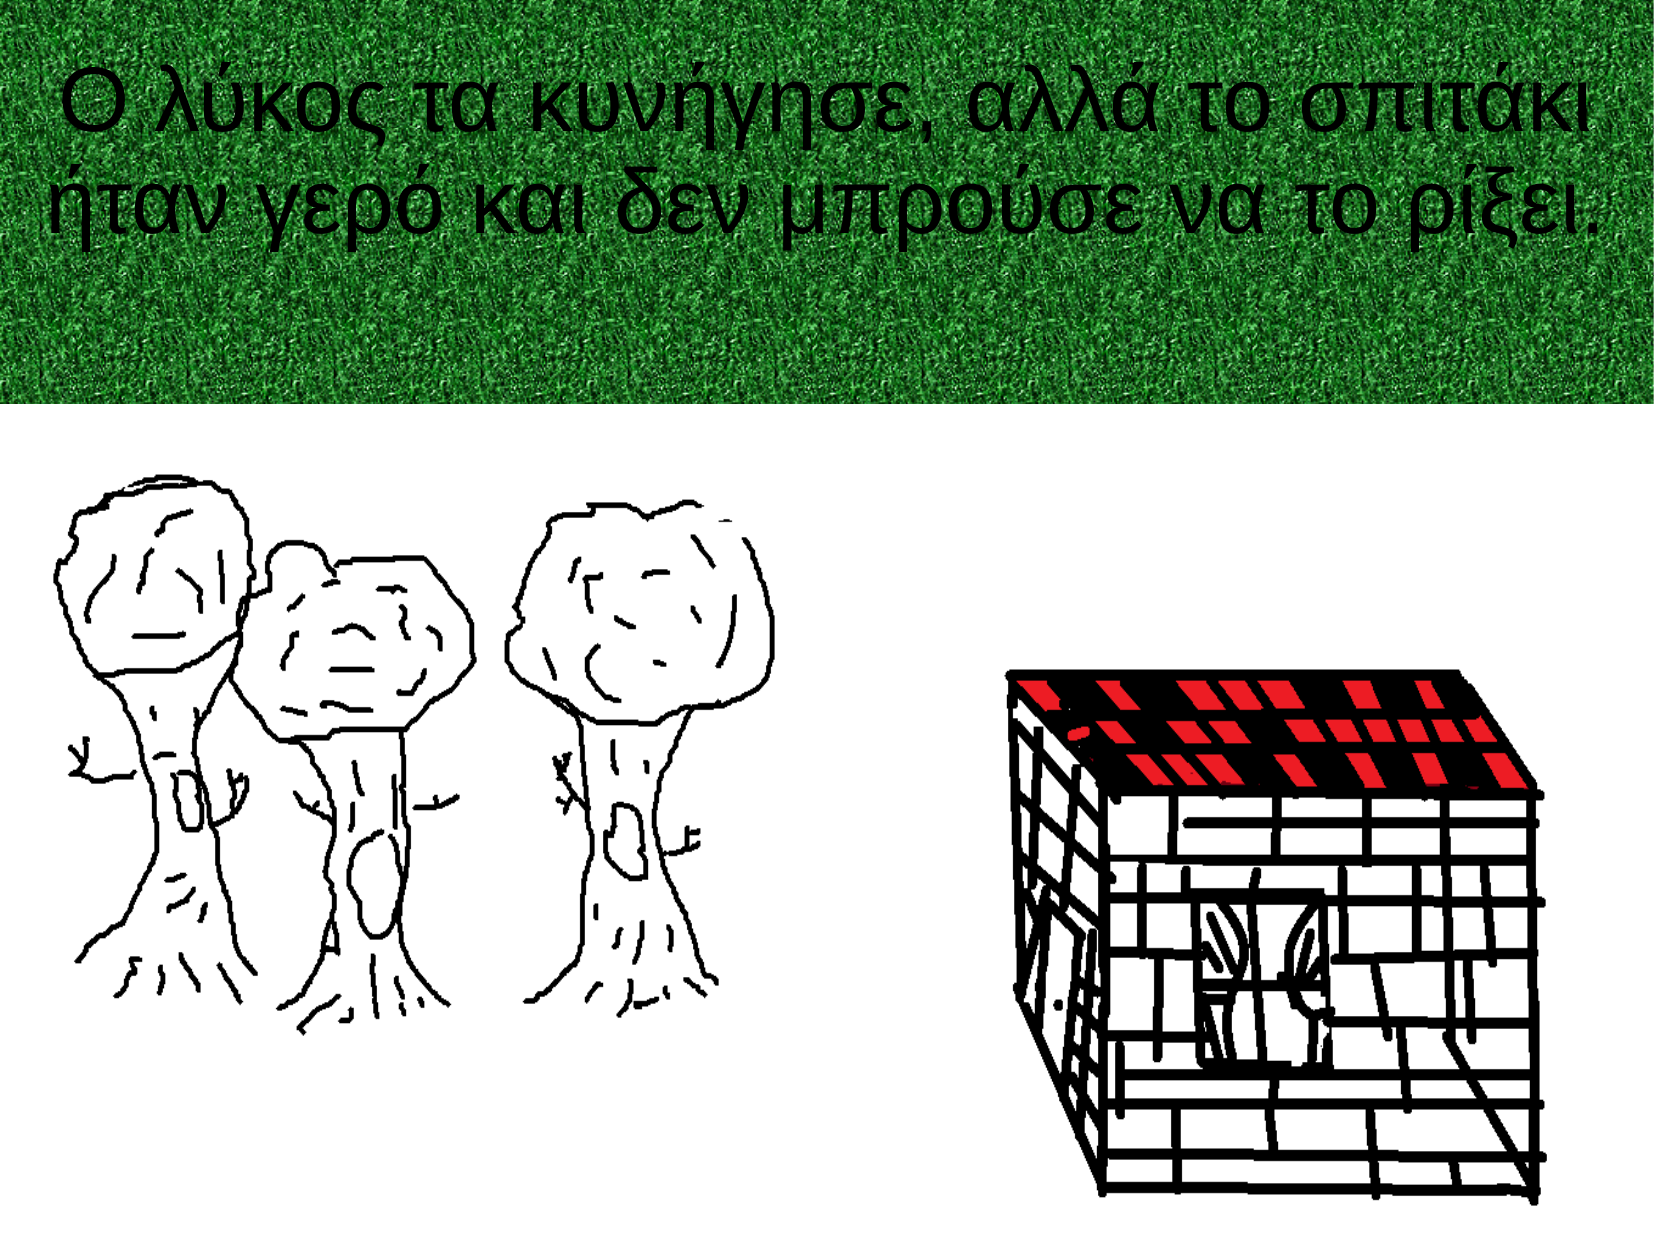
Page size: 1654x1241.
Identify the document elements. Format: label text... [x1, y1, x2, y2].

title Ο λύκος τα κυνήγησε, αλλά το σπιτάκι ήταν γερό και δεν μπρούσε να το ρίξει. [0, 0, 1654, 404]
picture [0, 472, 1654, 1241]
